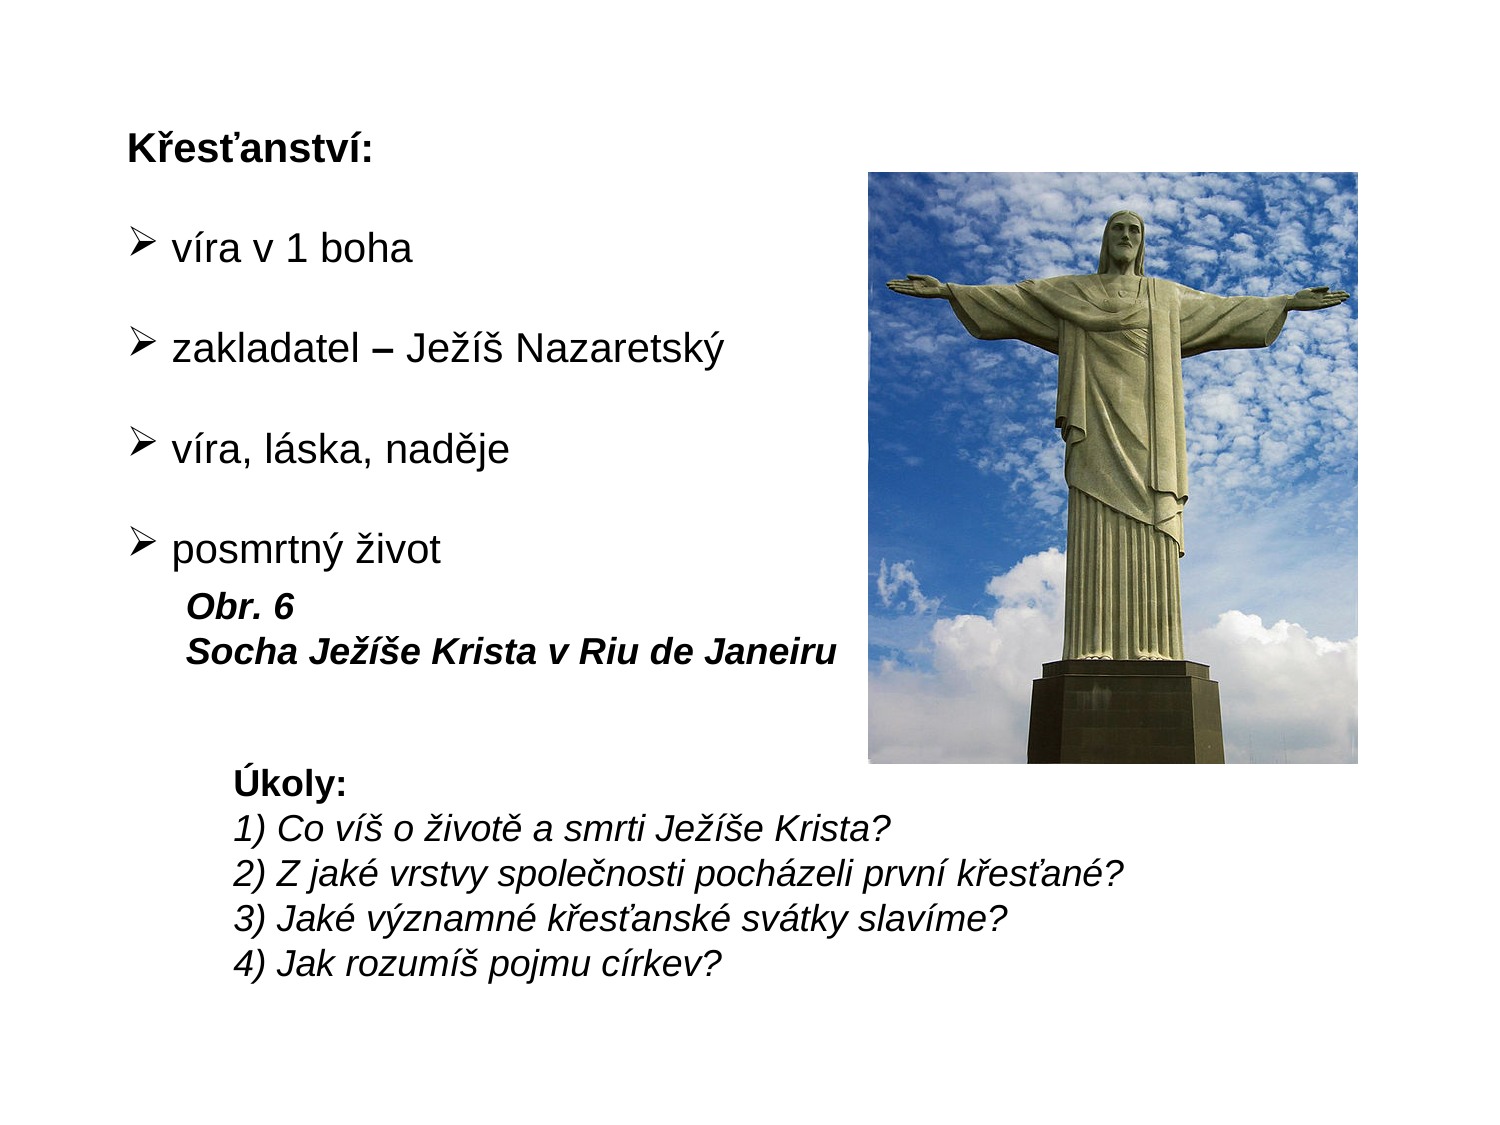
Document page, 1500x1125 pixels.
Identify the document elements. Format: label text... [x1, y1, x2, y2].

picture [868, 172, 1358, 764]
text_box Obr. 6 Socha Ježíše Krista v Riu de Janeiru [171, 574, 869, 680]
text_box Úkoly: Co víš o životě a smrti Ježíše Krista? Z jaké vrstvy společnosti pocházeli první křesťané? Jaké významné křesťanské svátky slavíme? Jak rozumíš pojmu církev? [218, 751, 1235, 992]
text_box Křesťanství: víra v 1 boha zakladatel – Ježíš Nazaretský víra, láska, naděje posmrtný život [112, 113, 833, 580]
